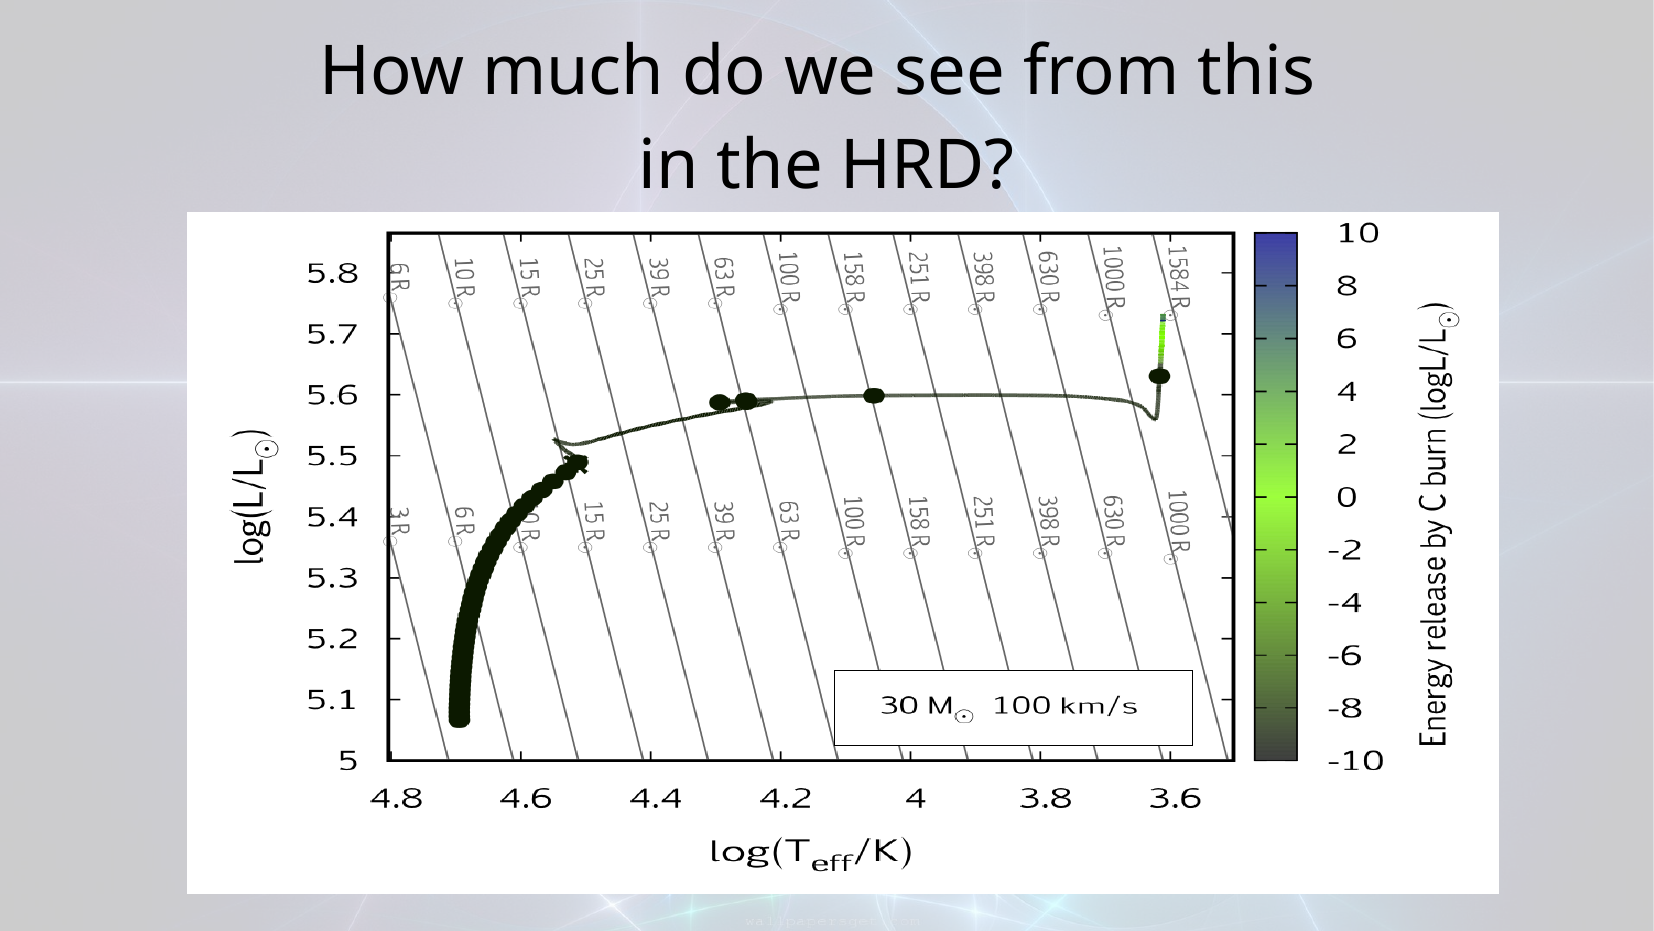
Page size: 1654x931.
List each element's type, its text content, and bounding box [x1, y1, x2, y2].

picture [0, 0, 1654, 931]
title How much do we see from this in the HRD? [82, 34, 1571, 195]
